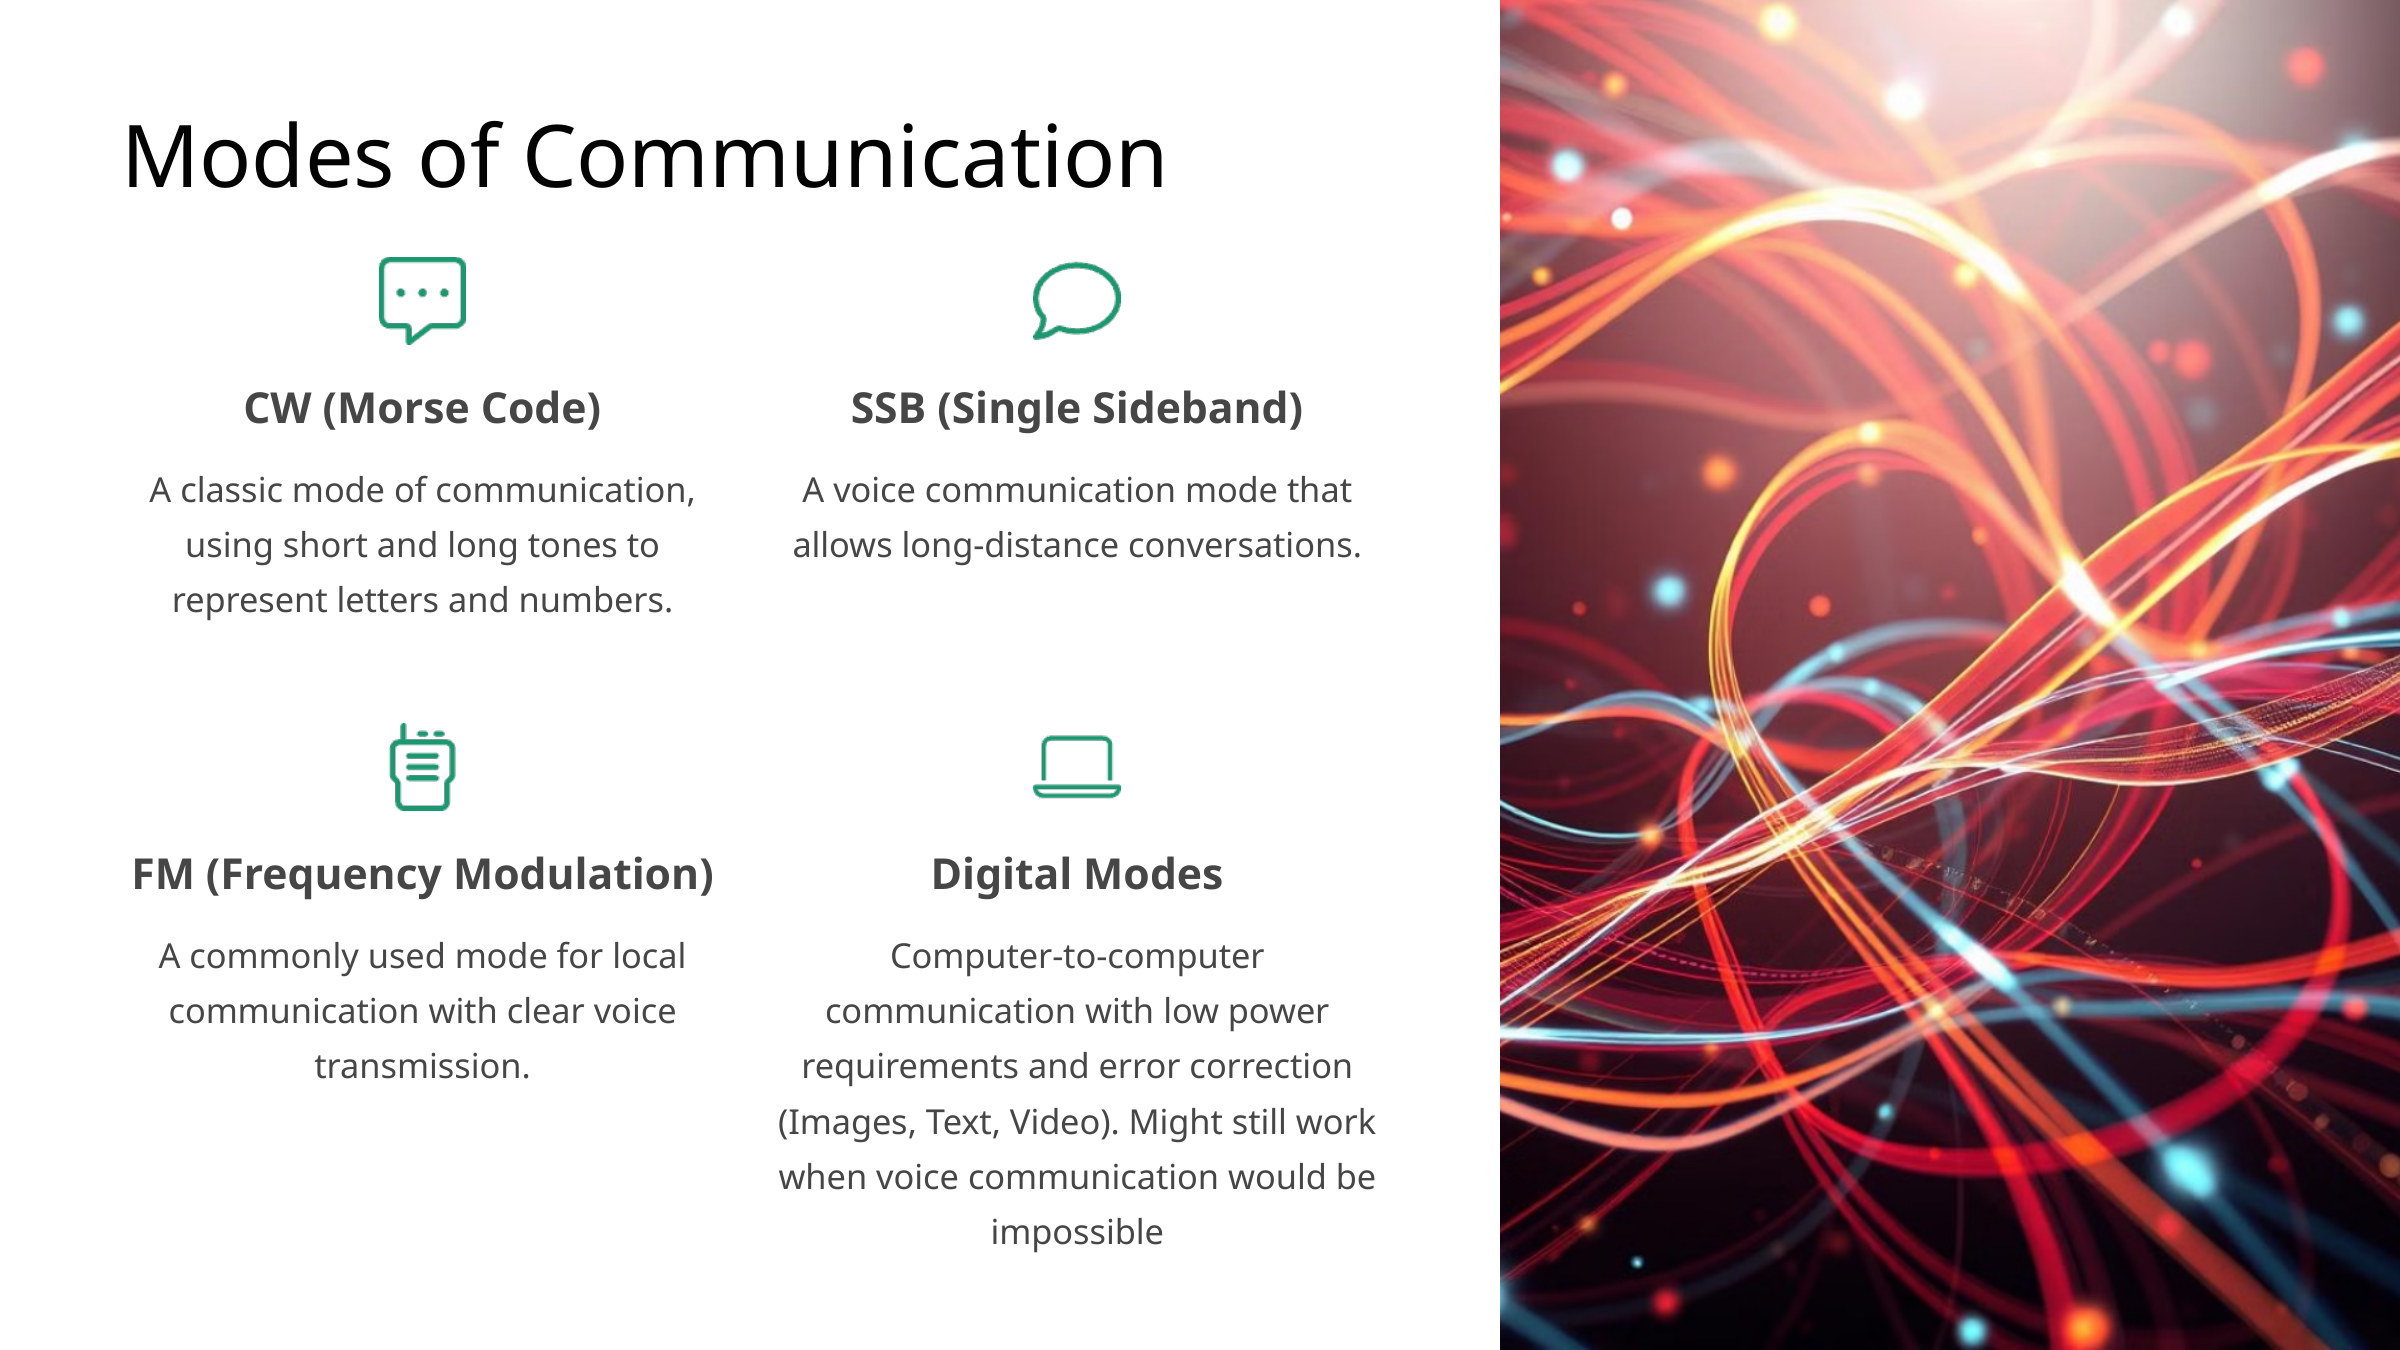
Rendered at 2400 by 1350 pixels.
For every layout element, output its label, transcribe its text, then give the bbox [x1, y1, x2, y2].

text_box Modes of Communication [121, 97, 1196, 206]
picture [1033, 257, 1121, 345]
text_box Computer-to-computer communication with low power requirements and error correction (Images, Text, Video). Might still work when voice communication would be impossible [776, 920, 1379, 1253]
text_box A voice communication mode that allows long-distance conversations. [776, 454, 1379, 565]
text_box SSB (Single Sideband) [849, 379, 1306, 433]
text_box Digital Modes [861, 845, 1294, 899]
text_box A classic mode of communication, using short and long tones to represent letters and numbers. [121, 454, 724, 620]
picture [379, 257, 466, 345]
text_box A commonly used mode for local communication with clear voice transmission. [121, 920, 724, 1086]
text_box CW (Morse Code) [206, 379, 639, 433]
picture [379, 723, 466, 811]
picture [1500, 0, 2400, 1350]
picture [1033, 723, 1121, 811]
text_box FM (Frequency Modulation) [135, 845, 711, 899]
